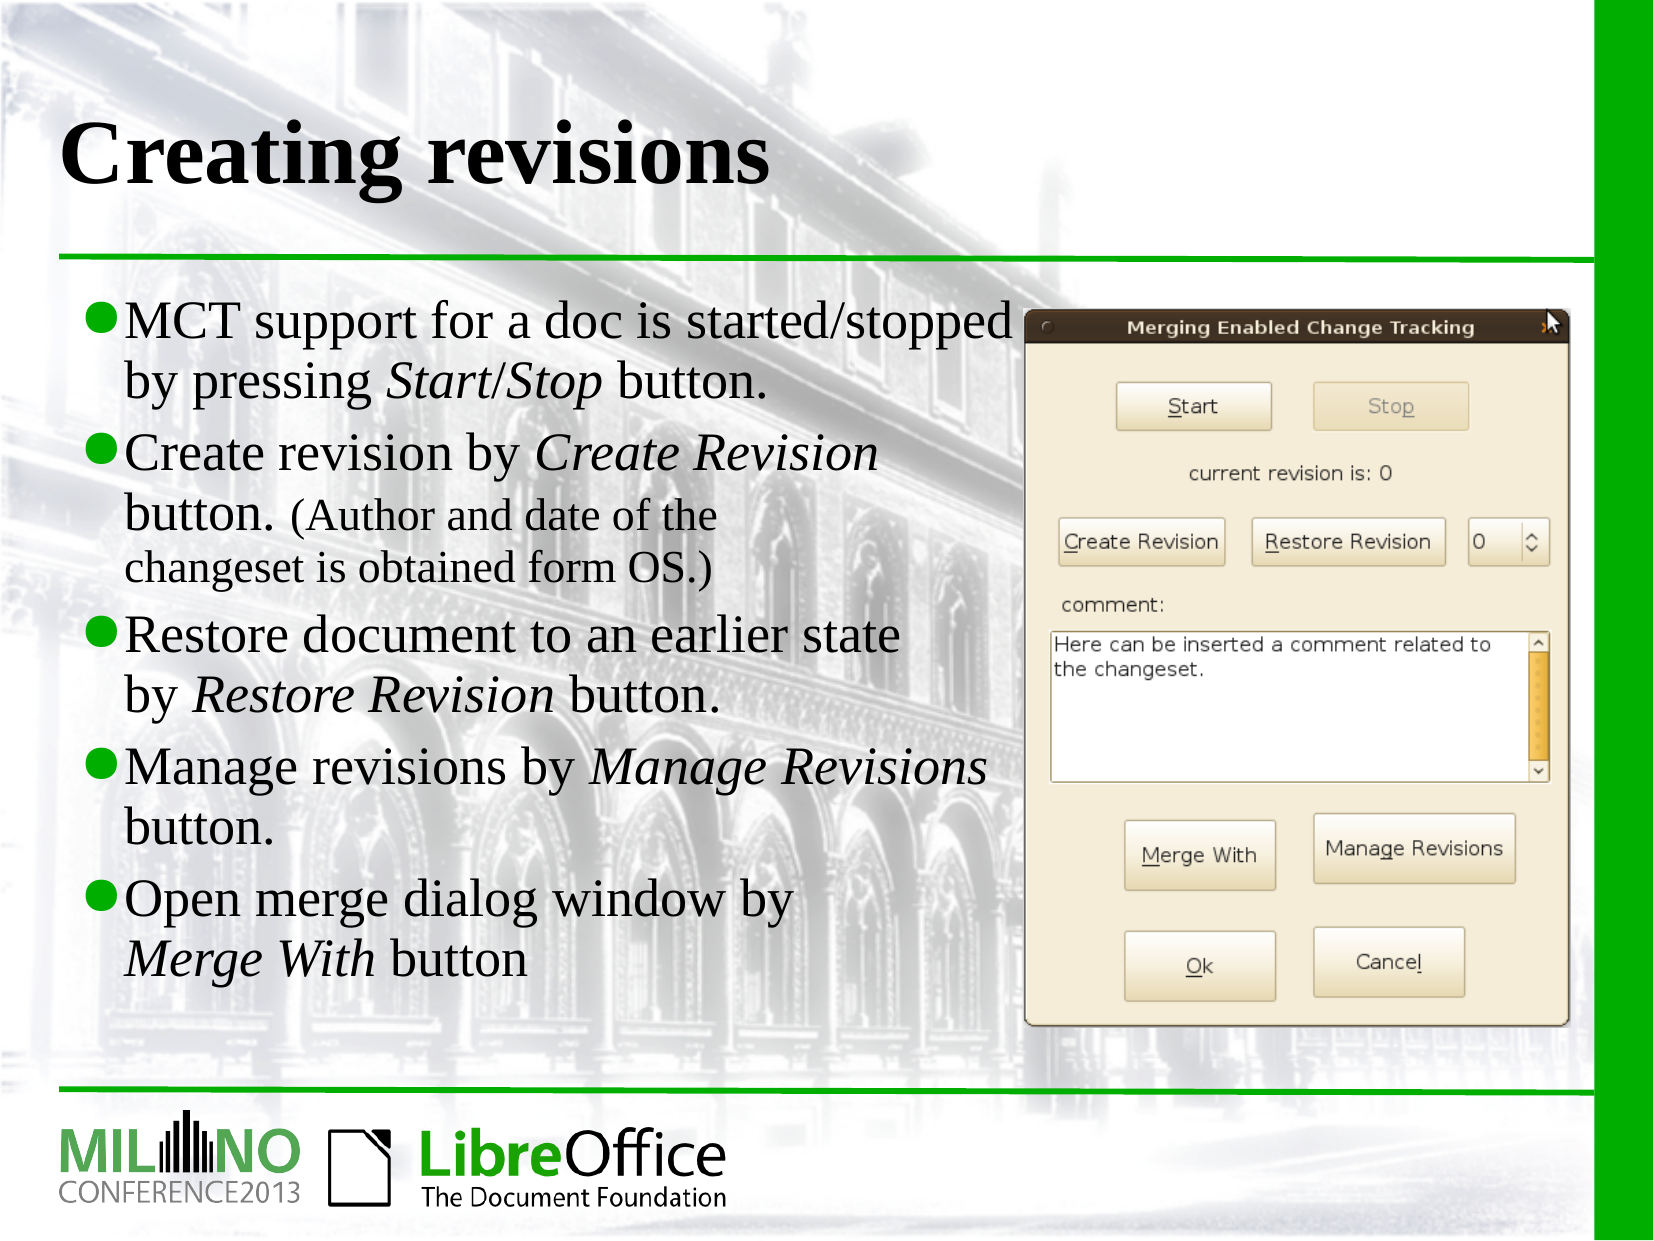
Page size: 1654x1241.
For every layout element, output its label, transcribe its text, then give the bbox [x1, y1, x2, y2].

list MCT support for a doc is started/stopped by pressing Start/Stop button. Create revision by Create Revision button. (Author and date of the changeset is obtained form OS.) Restore document to an earlier state by Restore Revision button. Manage revisions by Manage Revisions button. Open merge dialog window by Merge With button [35, 290, 1524, 1010]
picture [0, 1, 1594, 1241]
title Creating revisions [59, 49, 1548, 257]
